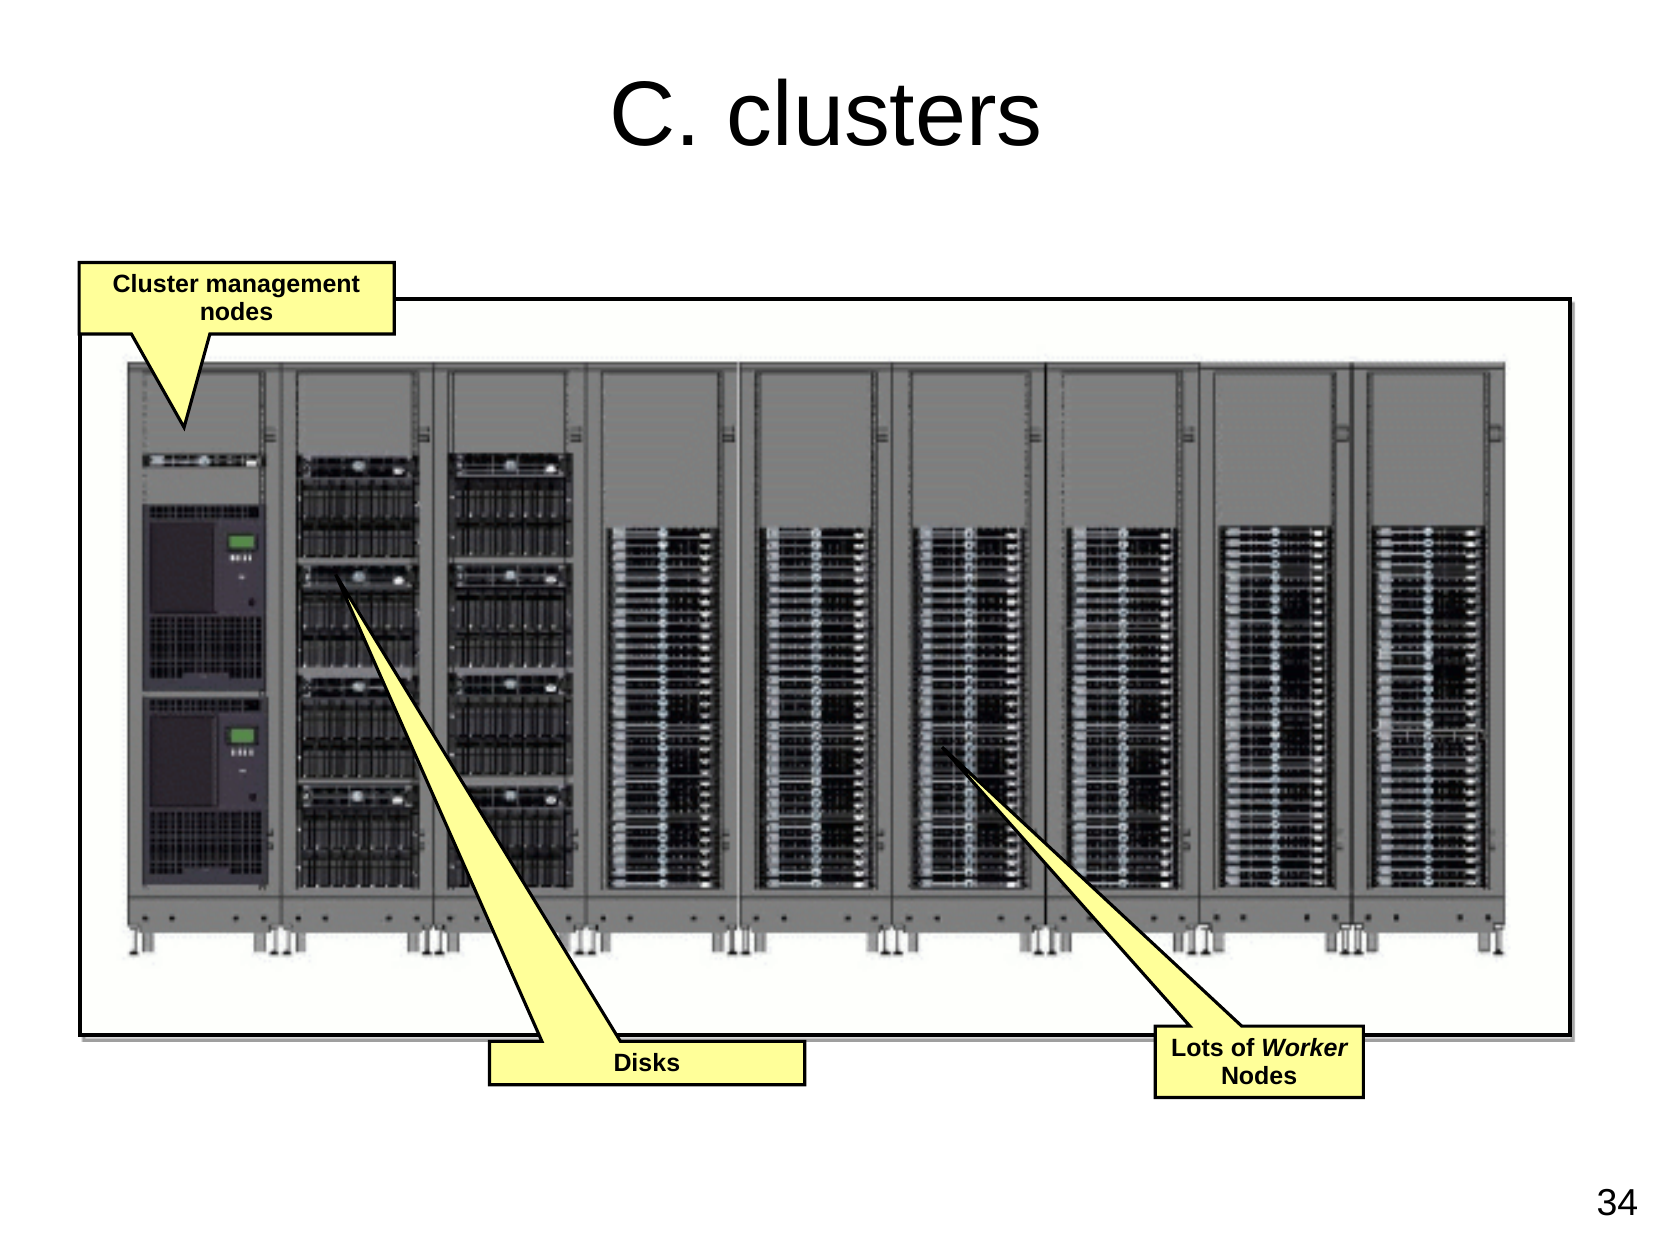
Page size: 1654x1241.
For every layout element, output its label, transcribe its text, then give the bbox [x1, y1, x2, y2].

text_box Cluster management nodes [79, 262, 395, 428]
text_box [81, 301, 1568, 1033]
text_box Lots of Worker Nodes [942, 747, 1364, 1098]
text_box Disks [335, 574, 805, 1085]
title C. clusters [123, 55, 1529, 297]
text_box <number> [1570, 1173, 1653, 1232]
